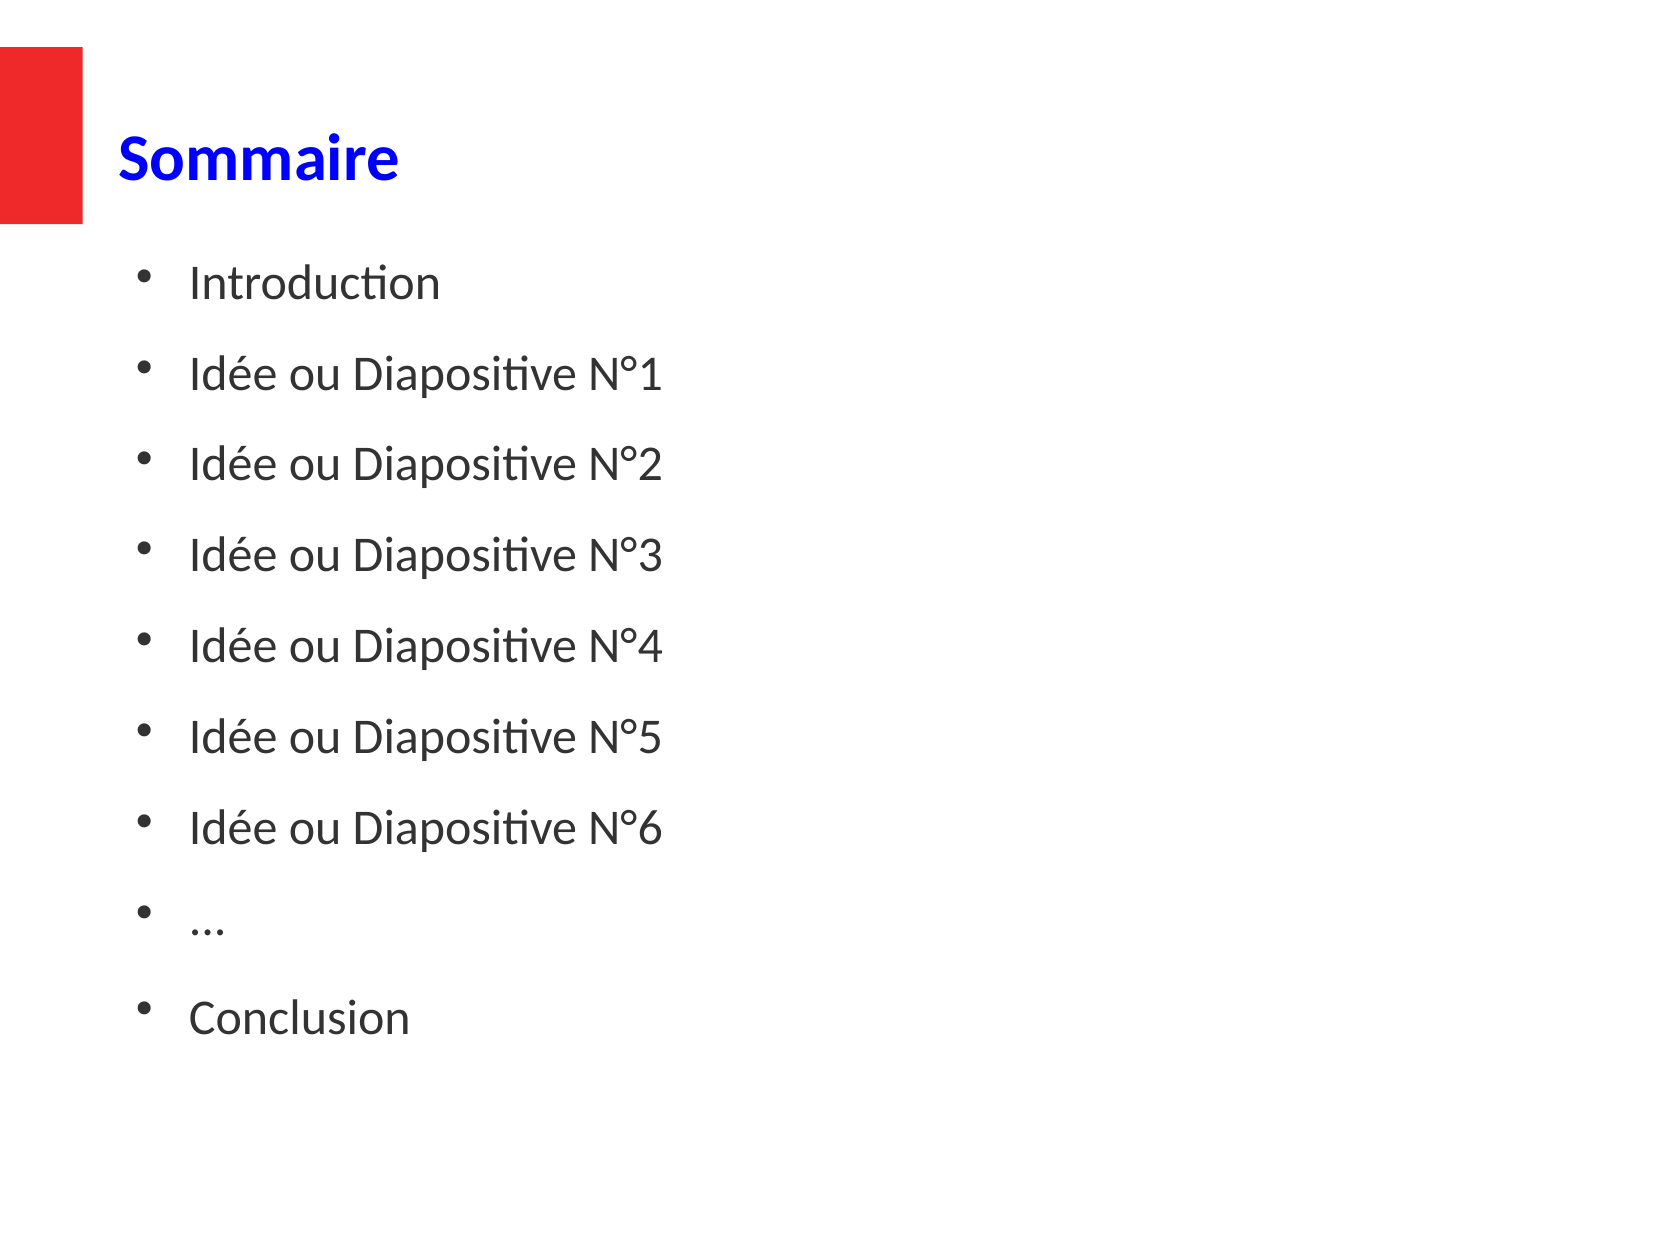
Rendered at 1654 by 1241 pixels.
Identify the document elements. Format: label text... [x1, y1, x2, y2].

title Sommaire [118, 49, 1571, 257]
list Introduction Idée ou Diapositive N°1 Idée ou Diapositive N°2 Idée ou Diapositive N°3 Idée ou Diapositive N°4 Idée ou Diapositive N°5 Idée ou Diapositive N°6 ... Conclusion [118, 247, 1524, 1063]
